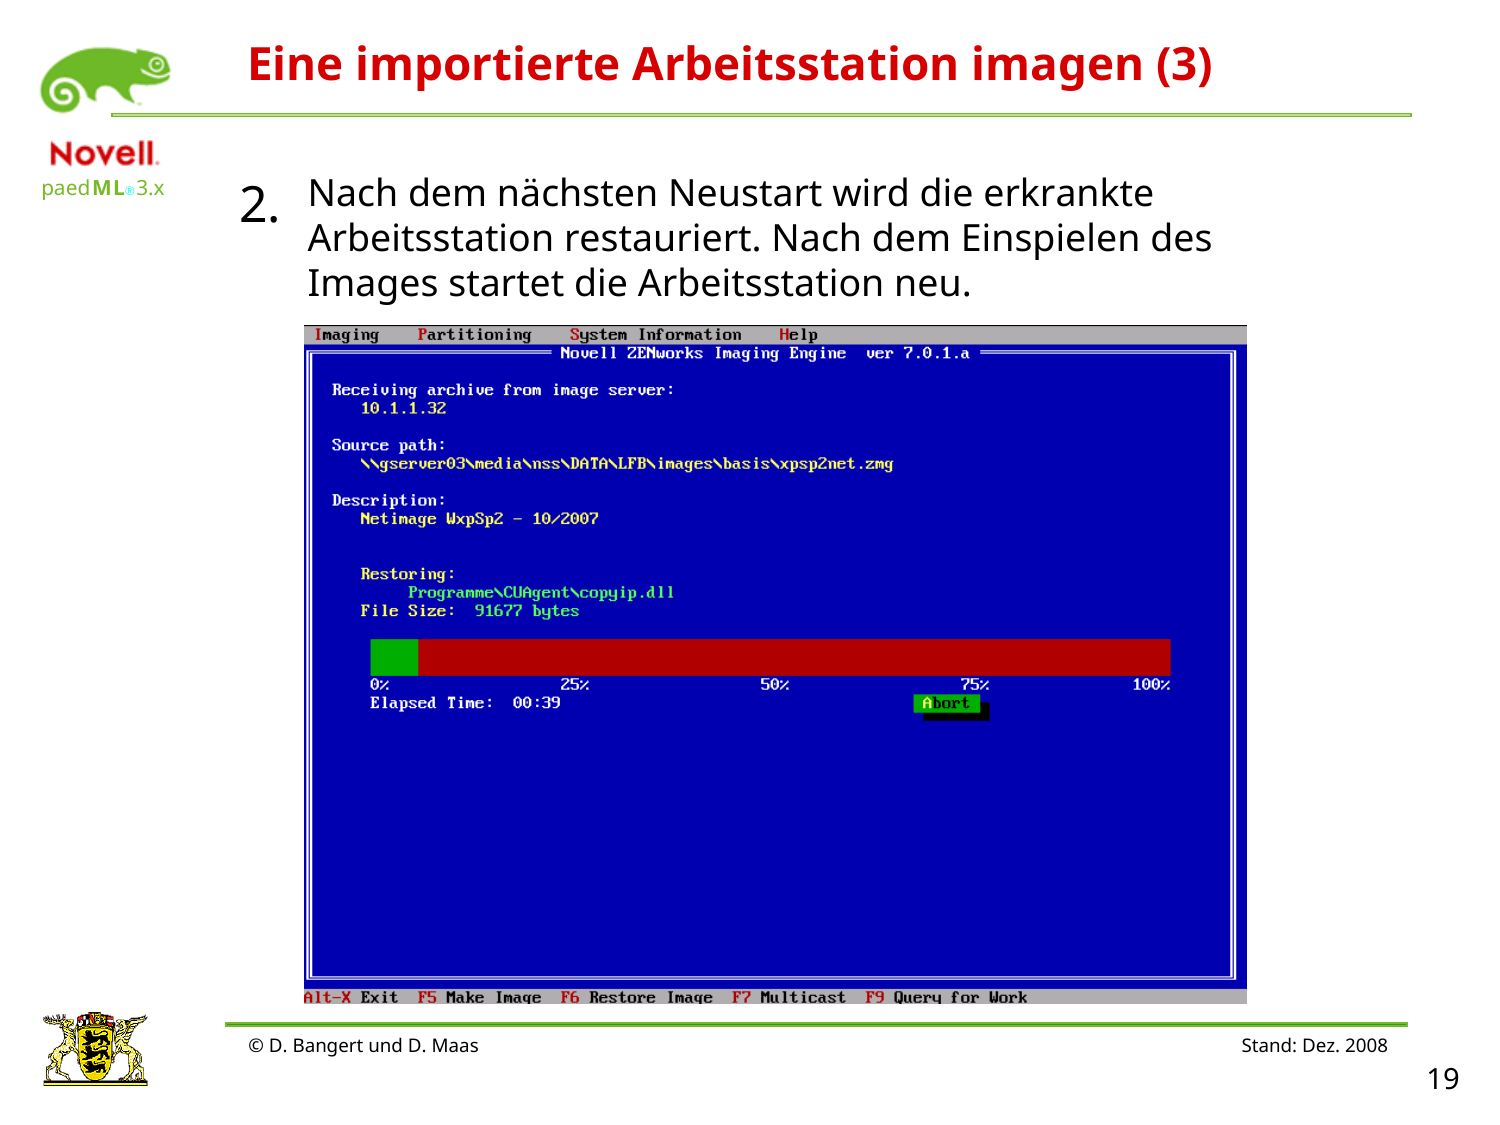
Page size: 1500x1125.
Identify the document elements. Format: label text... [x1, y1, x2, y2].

picture [41, 1011, 148, 1088]
picture [304, 325, 1247, 1004]
picture [26, 30, 184, 188]
text_box 2. [224, 165, 300, 241]
text_box Nach dem nächsten Neustart wird die erkrankte Arbeitsstation restauriert. Nach dem Einspielen des Images startet die Arbeitsstation neu. [293, 161, 1353, 313]
title Eine importierte Arbeitsstation imagen (3)‏ [232, 12, 1388, 113]
